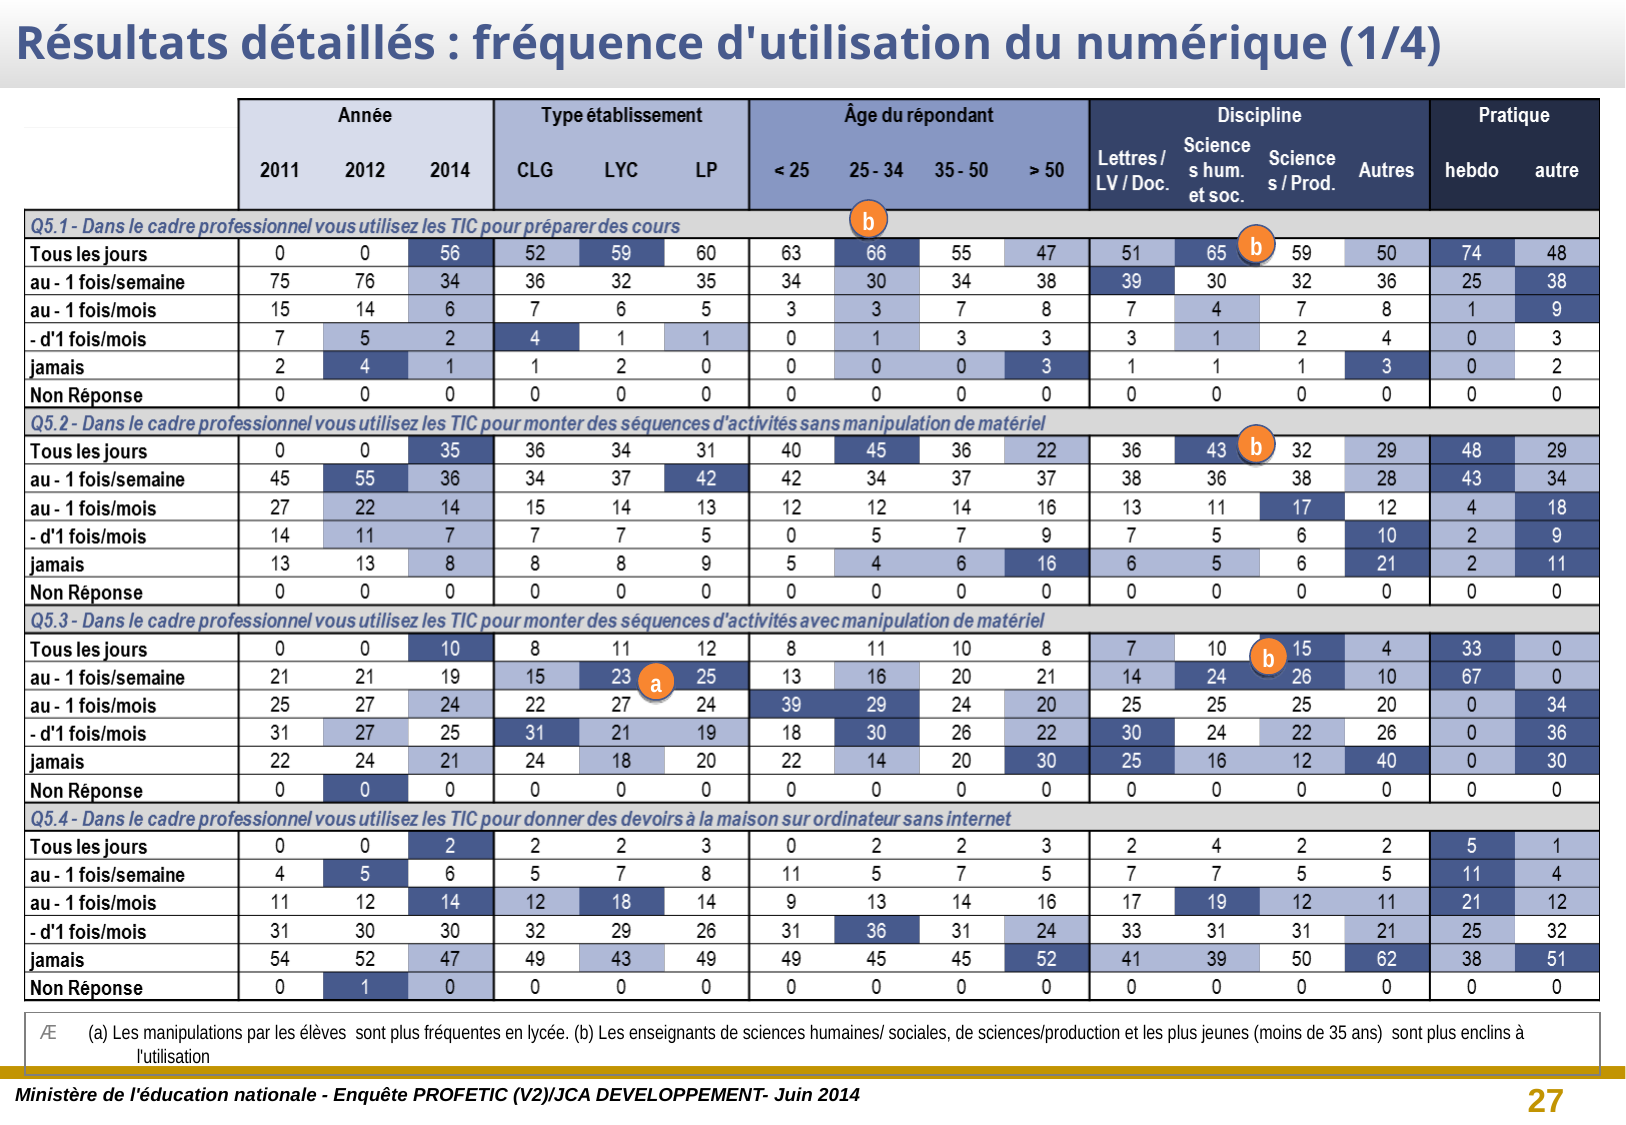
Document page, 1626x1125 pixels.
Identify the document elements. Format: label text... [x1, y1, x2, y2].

text_box Ministère de l'éducation nationale - Enquête PROFETIC (V2)/JCA DEVELOPPEMENT- Juin 2014 [0, 1074, 1501, 1125]
text_box b [849, 199, 888, 238]
picture [24, 96, 1600, 1012]
text_box a [637, 662, 676, 700]
text_box b [1237, 224, 1276, 263]
list (a) Les manipulations par les élèves sont plus fréquentes en lycée. (b) Les enseignants de sciences humaines/ sociales, de sciences/production et les plus jeunes (moins de 35 ans) sont plus enclins à l'utilisation [24, 1012, 1600, 1075]
text_box b [1237, 424, 1276, 463]
title Résultats détaillés : fréquence d'utilisation du numérique (1/4) [0, 0, 1625, 88]
text_box b [1249, 637, 1288, 676]
text_box 27 [1512, 1071, 1625, 1125]
